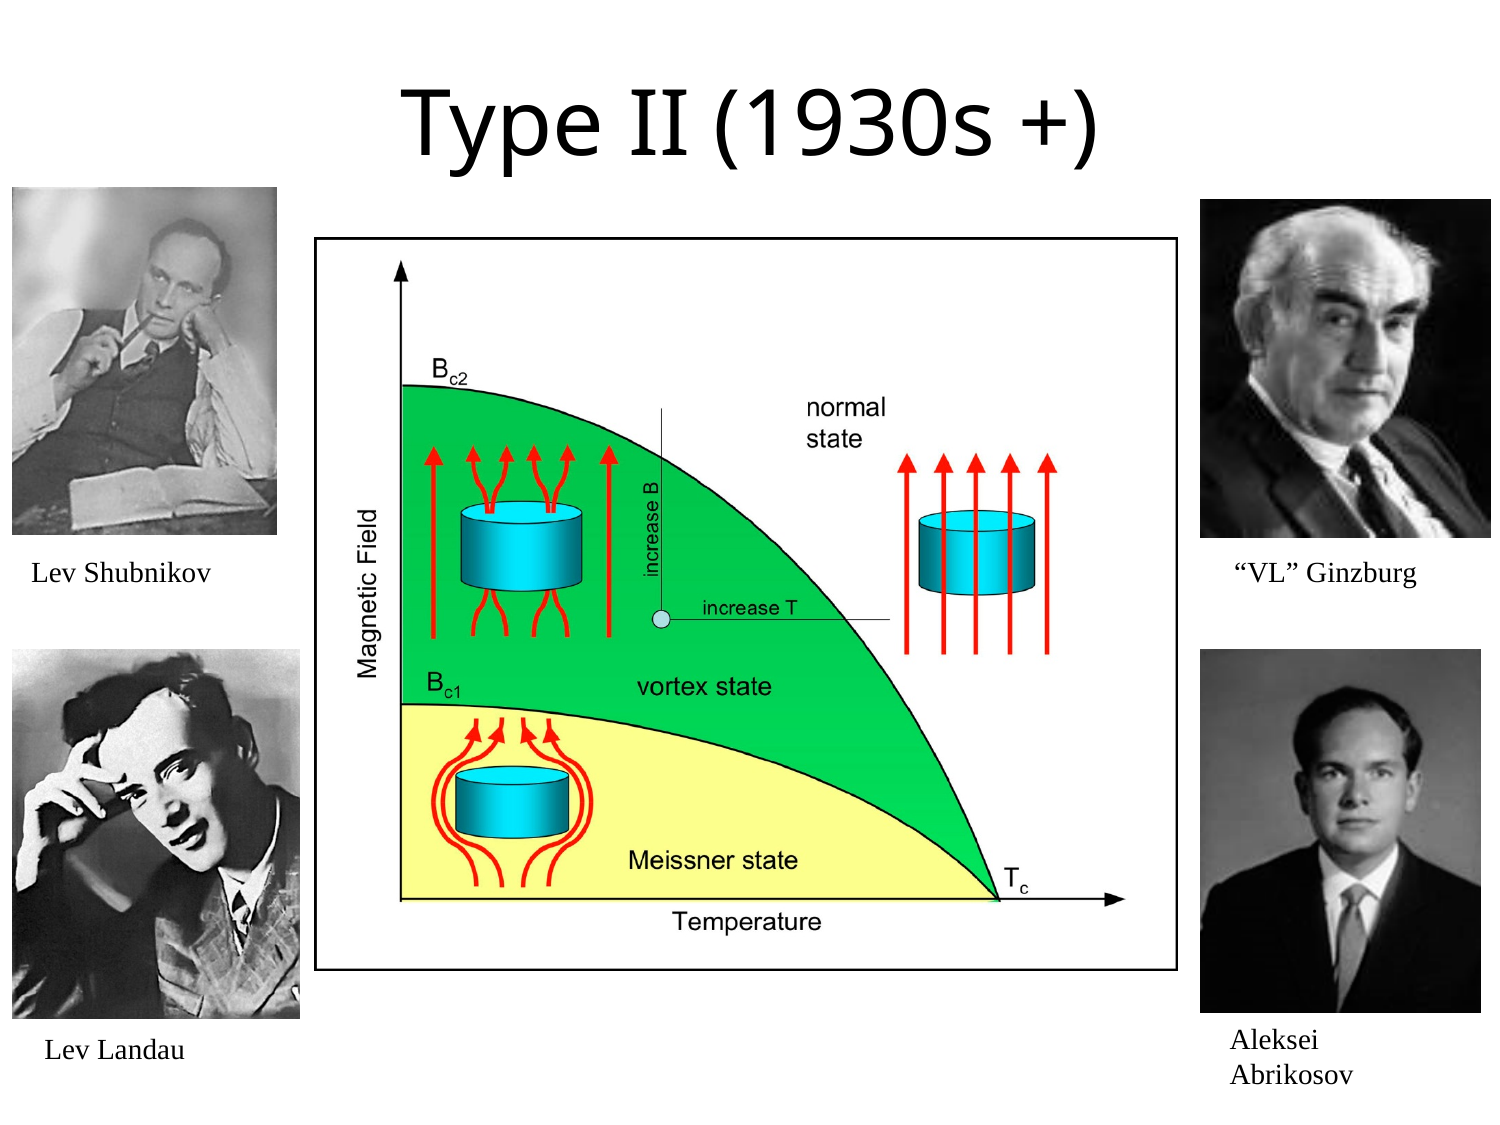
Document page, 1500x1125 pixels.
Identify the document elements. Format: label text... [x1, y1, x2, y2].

text_box “VL” Ginzburg [1219, 545, 1470, 596]
title Type II (1930s +) [75, 24, 1426, 213]
text_box Lev Landau [29, 1022, 280, 1074]
picture [12, 187, 277, 535]
picture [1200, 649, 1481, 1013]
picture [12, 649, 300, 1019]
text_box Lev Shubnikov [16, 545, 267, 596]
text_box Aleksei Abrikosov [1214, 1012, 1465, 1098]
picture [1200, 199, 1491, 538]
picture [314, 237, 1178, 971]
